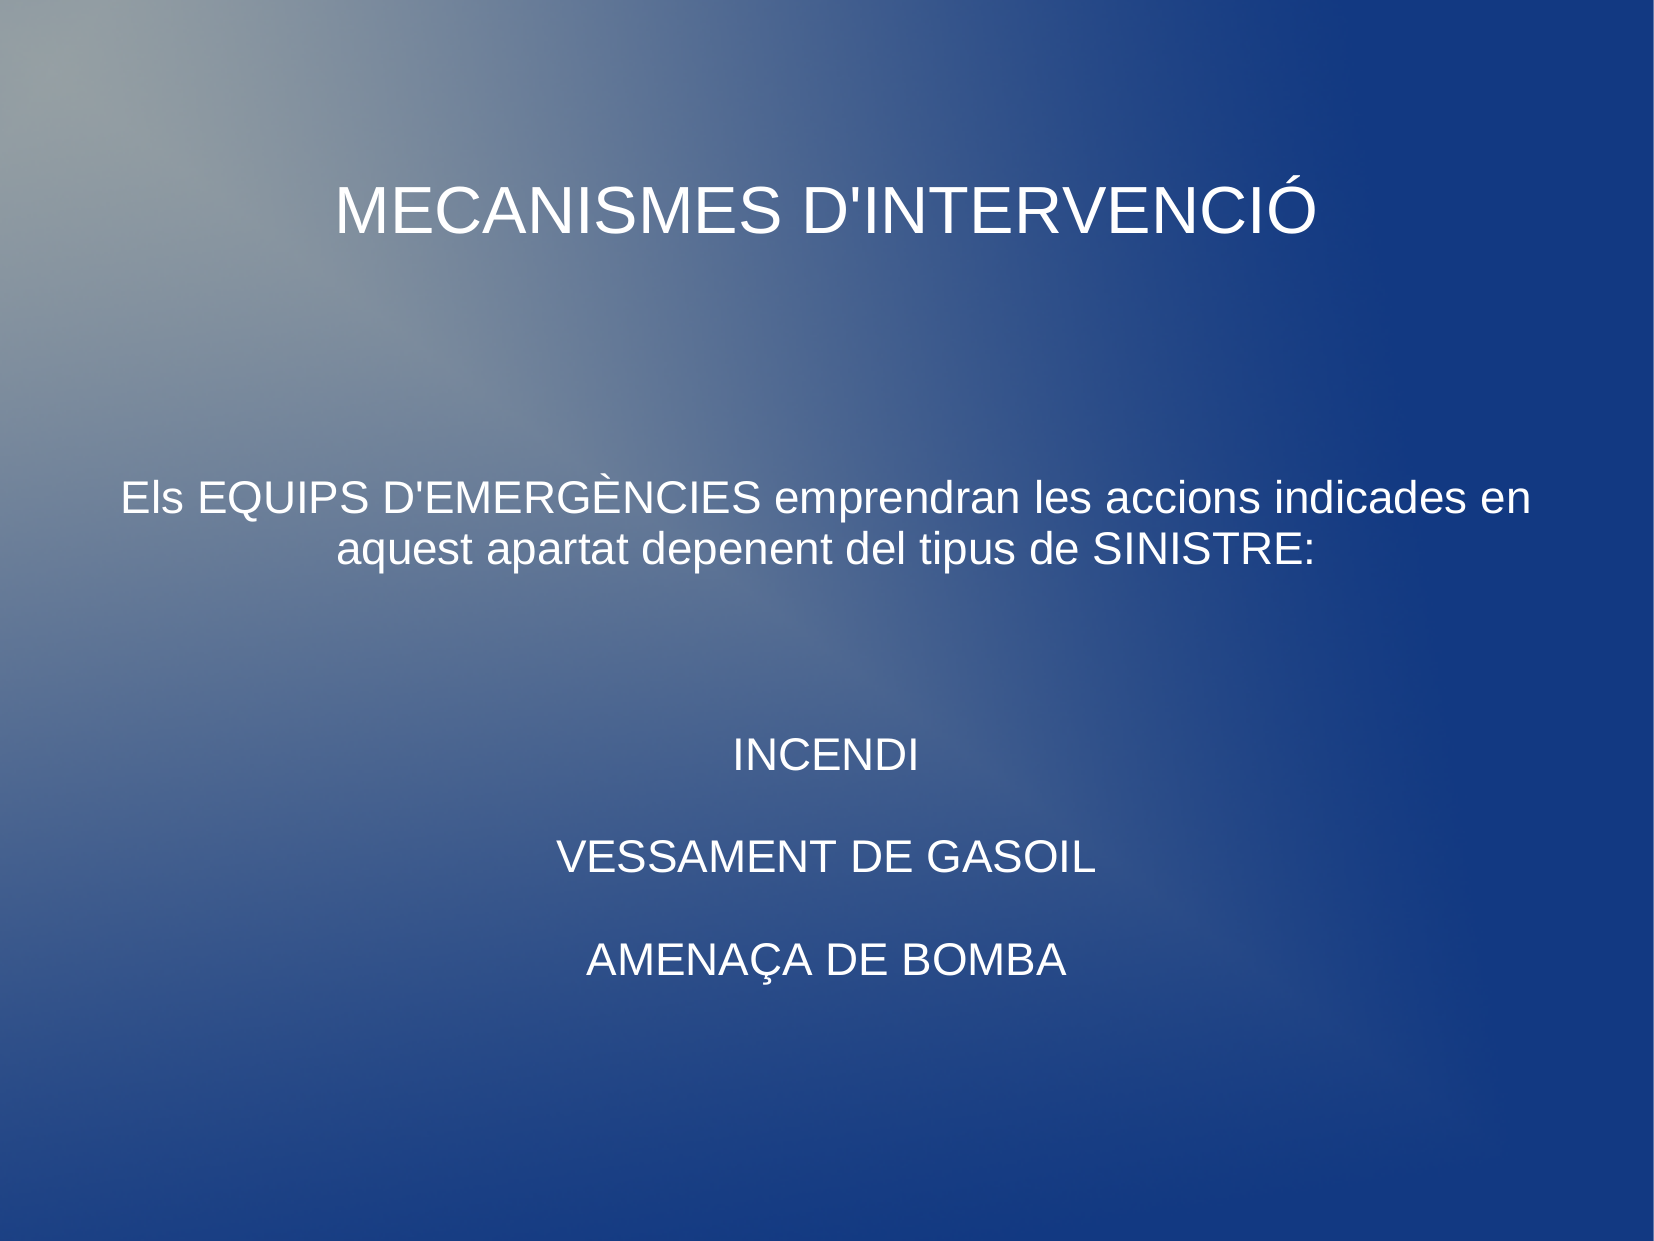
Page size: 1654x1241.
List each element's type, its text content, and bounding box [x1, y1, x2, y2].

picture [0, 0, 1654, 1241]
subtitle MECANISMES D'INTERVENCIÓ Els EQUIPS D'EMERGÈNCIES emprendran les accions indicades en aquest apartat depenent del tipus de SINISTRE: INCENDI VESSAMENT DE GASOIL AMENAÇA DE BOMBA [82, 49, 1571, 1109]
